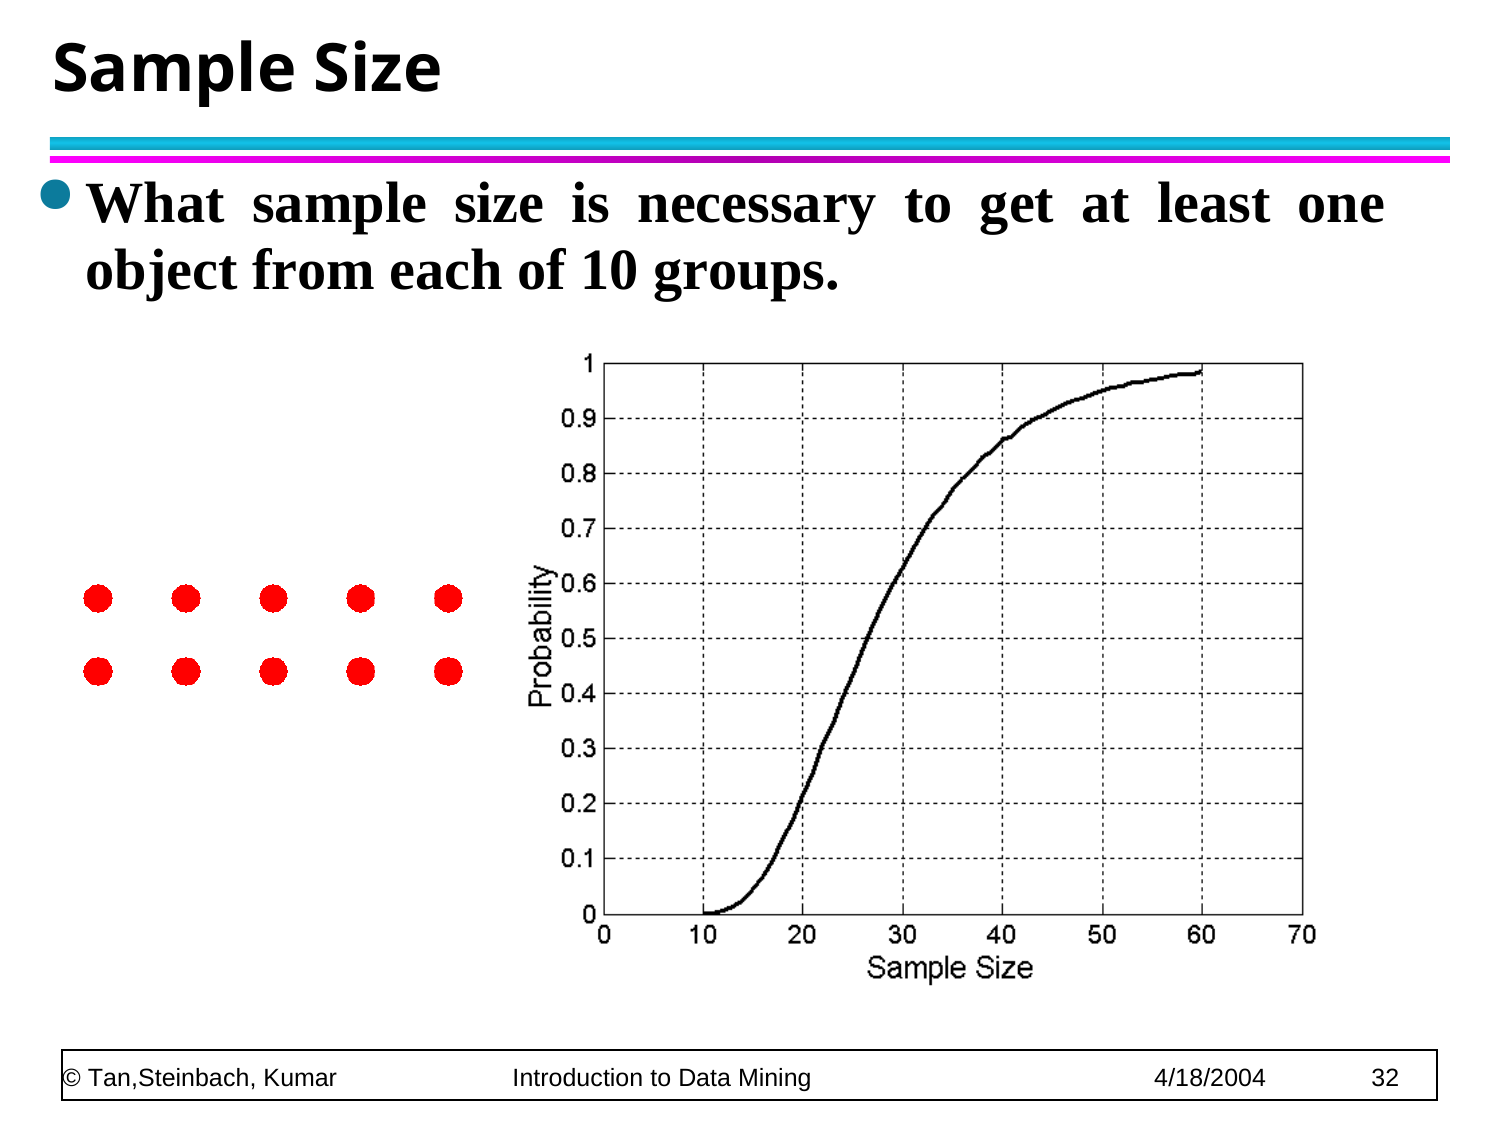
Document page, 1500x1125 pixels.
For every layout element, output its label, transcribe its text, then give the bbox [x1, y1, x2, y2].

list What sample size is necessary to get at least one object from each of 10 groups. [23, 162, 1402, 988]
picture [50, 312, 1388, 988]
title Sample Size [37, 0, 1446, 113]
